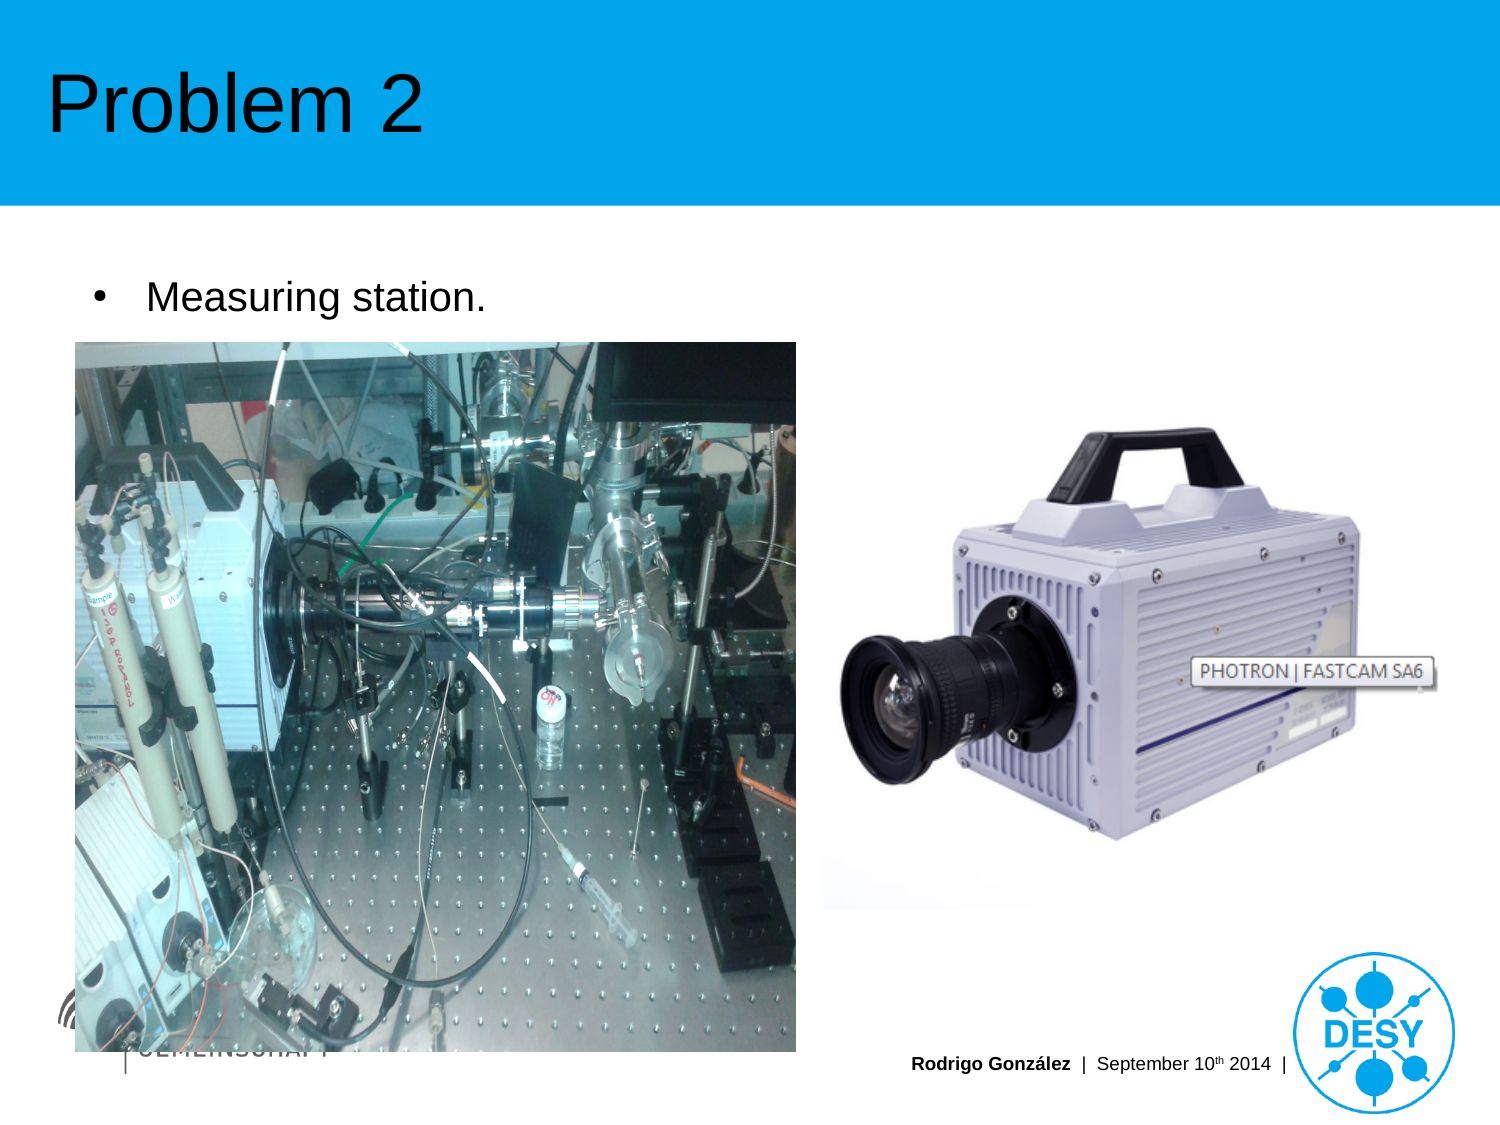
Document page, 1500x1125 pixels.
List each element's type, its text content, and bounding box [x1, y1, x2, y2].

picture [1290, 1016, 1358, 1114]
picture [58, 342, 796, 1074]
picture [1297, 976, 1452, 1111]
picture [823, 351, 1477, 910]
title Problem 2 [46, 0, 1444, 208]
picture [1391, 948, 1466, 1114]
list Measuring station. [75, 273, 1425, 1016]
